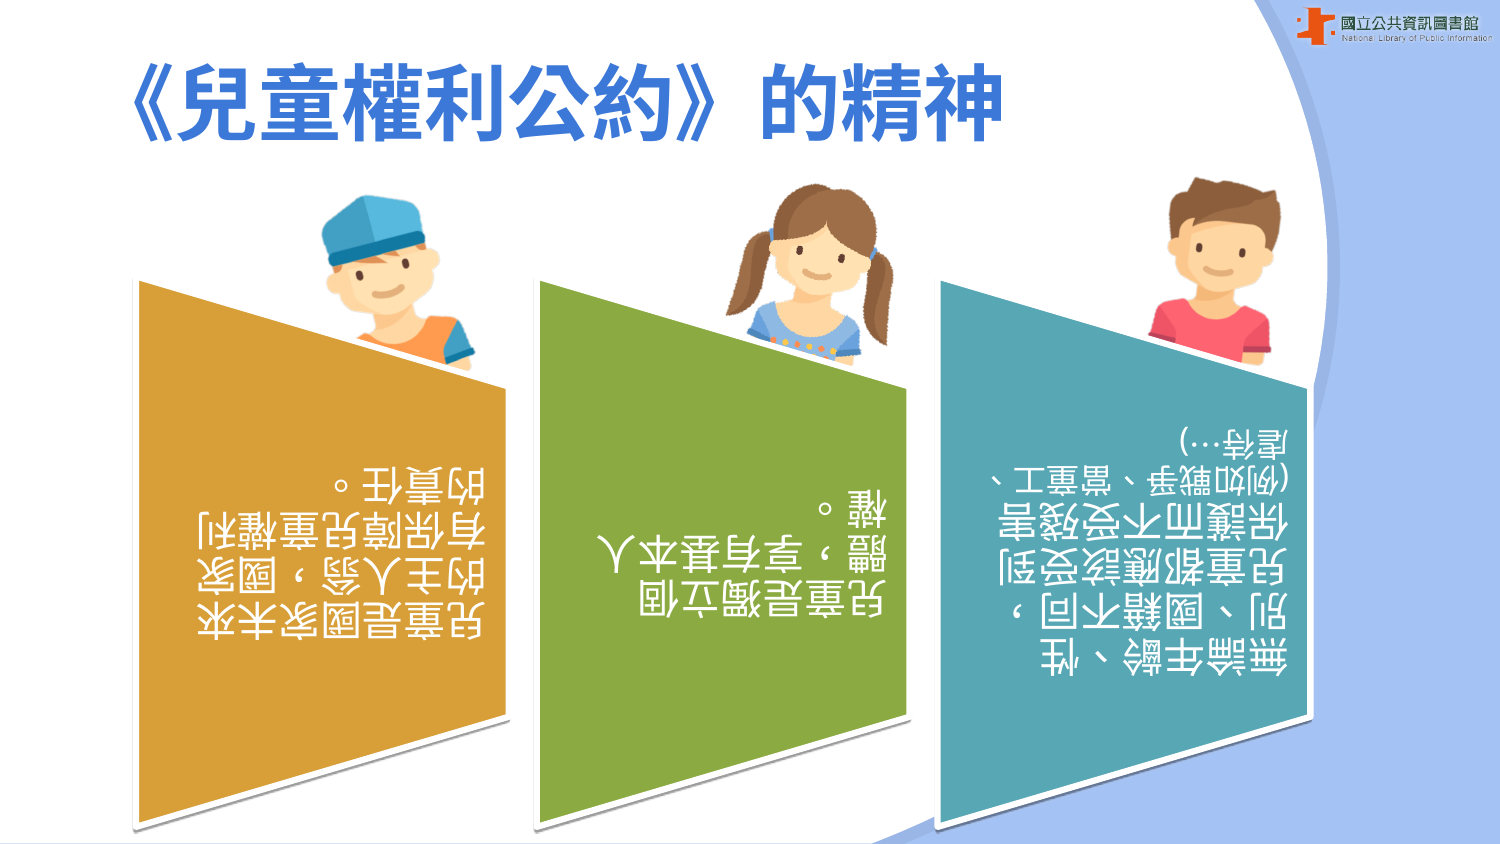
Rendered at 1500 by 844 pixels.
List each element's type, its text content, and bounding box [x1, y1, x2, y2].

title 《兒童權利公約》的精神 [76, 43, 1056, 167]
picture [696, 167, 931, 381]
text_box 兒童是國家未來的主人翁，國家有保障兒童權利的責任。 [135, 276, 509, 827]
picture [1121, 158, 1310, 374]
text_box 無論年齡、性別、國籍不同，兒童都應該受到保護而不受殘害 (例如戰爭、當童工、虐待…) [937, 276, 1311, 827]
picture [261, 167, 507, 381]
text_box 兒童是獨立個體，享有基本人權。 [536, 276, 910, 827]
picture [1287, 0, 1500, 52]
